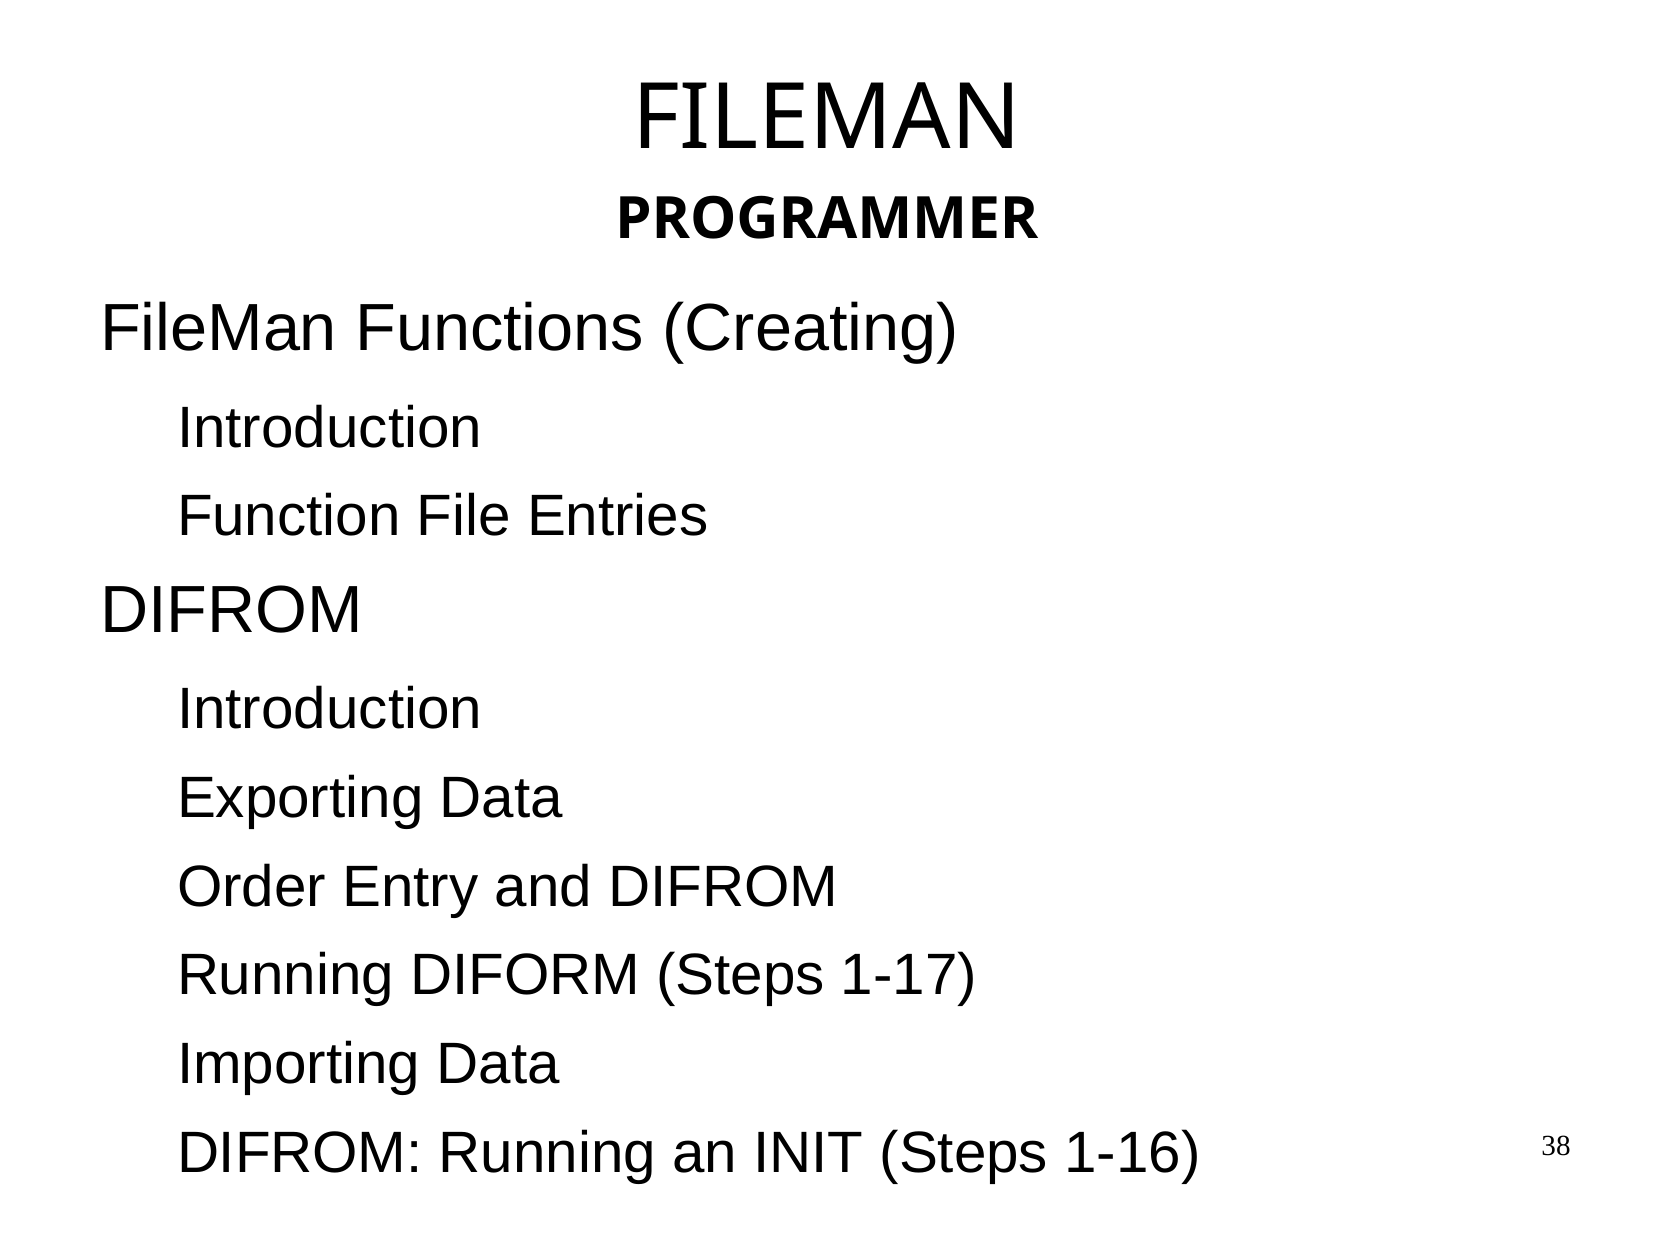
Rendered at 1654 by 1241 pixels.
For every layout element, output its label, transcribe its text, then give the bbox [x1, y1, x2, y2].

list FileMan Functions (Creating) Introduction Function File Entries DIFROM Introduction Exporting Data Order Entry and DIFROM Running DIFORM (Steps 1-17) Importing Data DIFROM: Running an INIT (Steps 1-16) [82, 290, 1571, 1183]
title FILEMAN PROGRAMMER [82, 47, 1571, 259]
